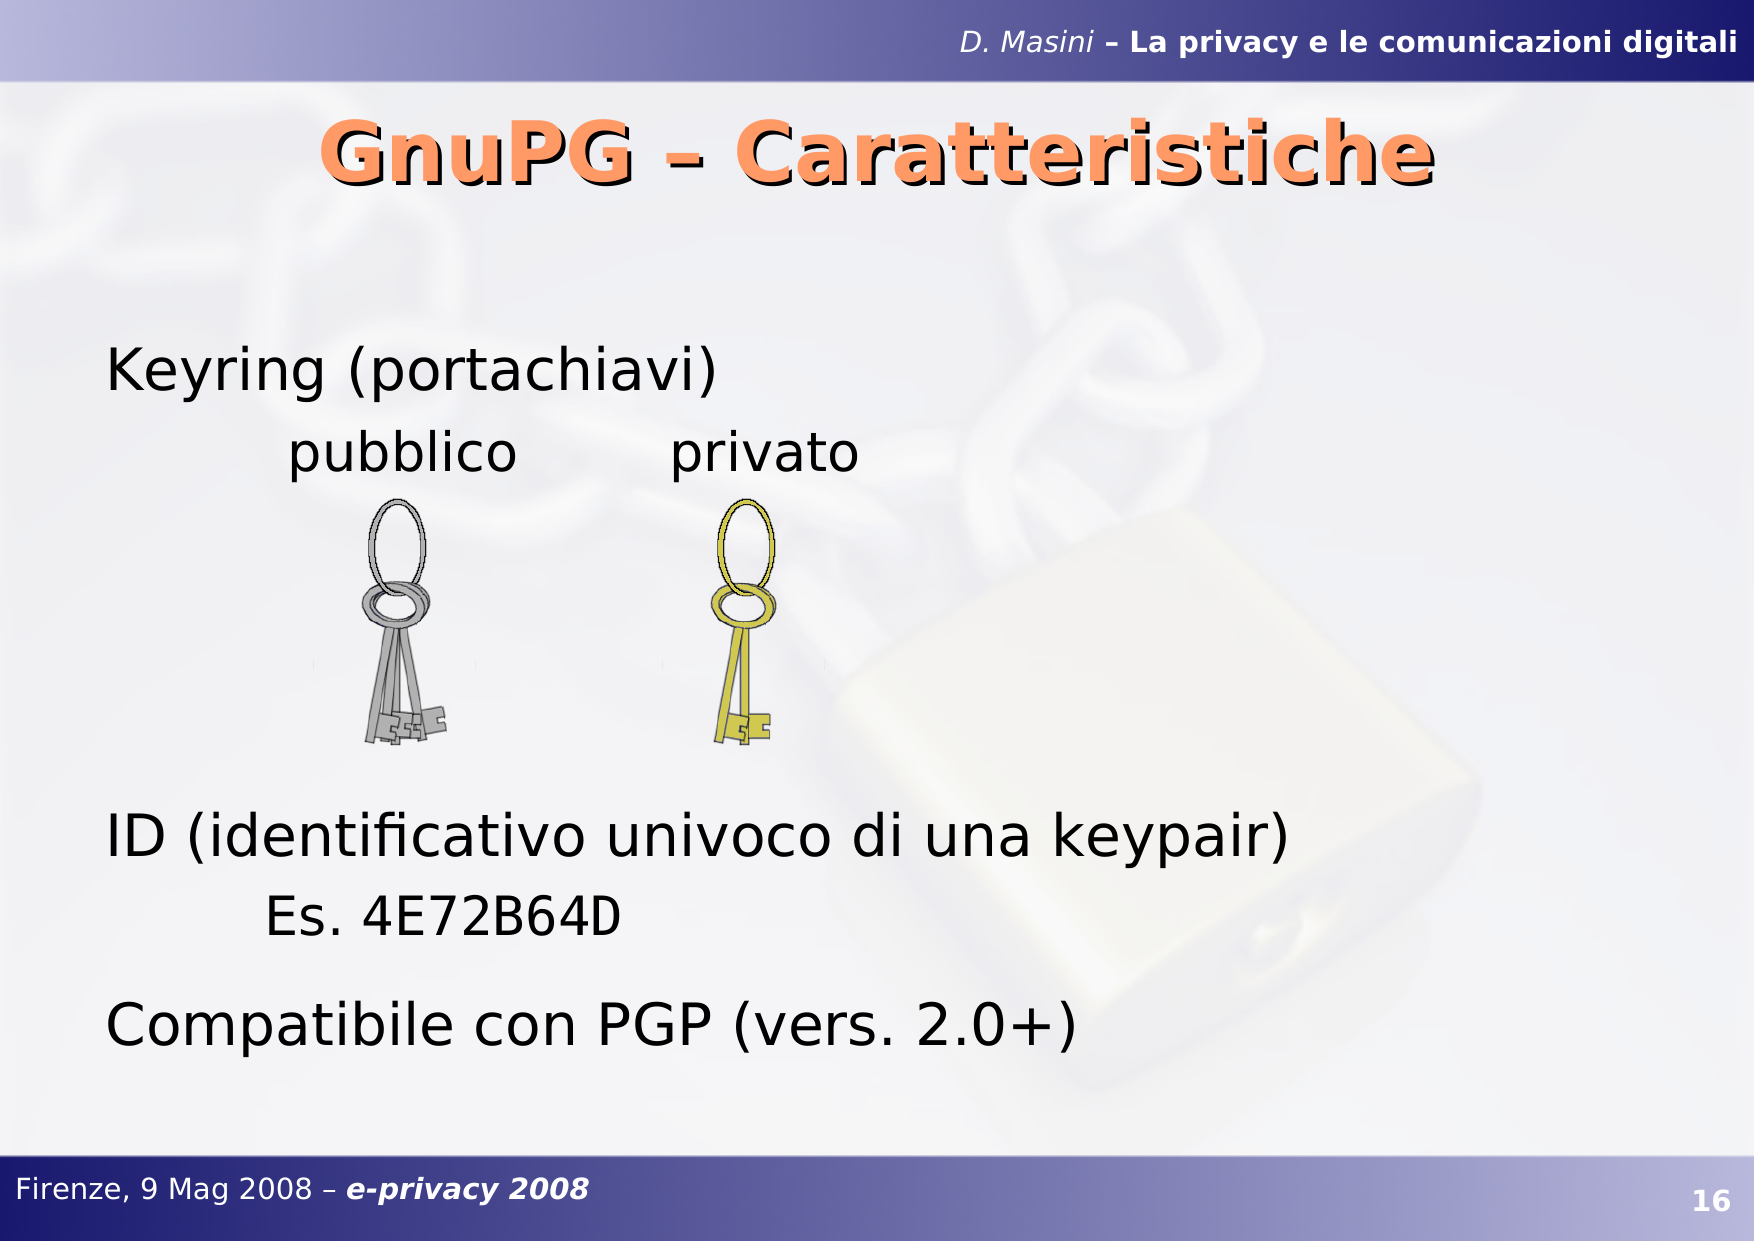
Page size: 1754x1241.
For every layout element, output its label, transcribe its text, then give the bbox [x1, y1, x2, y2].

picture [0, 0, 1754, 1241]
subtitle Keyring (portachiavi) ID (identificativo univoco di una keypair) Es. 4E72B64D Compatibile con PGP (vers. 2.0+) [87, 289, 1667, 1108]
text_box privato [669, 423, 862, 487]
text_box pubblico [287, 423, 519, 487]
title GnuPG – Caratteristiche [87, 49, 1667, 257]
